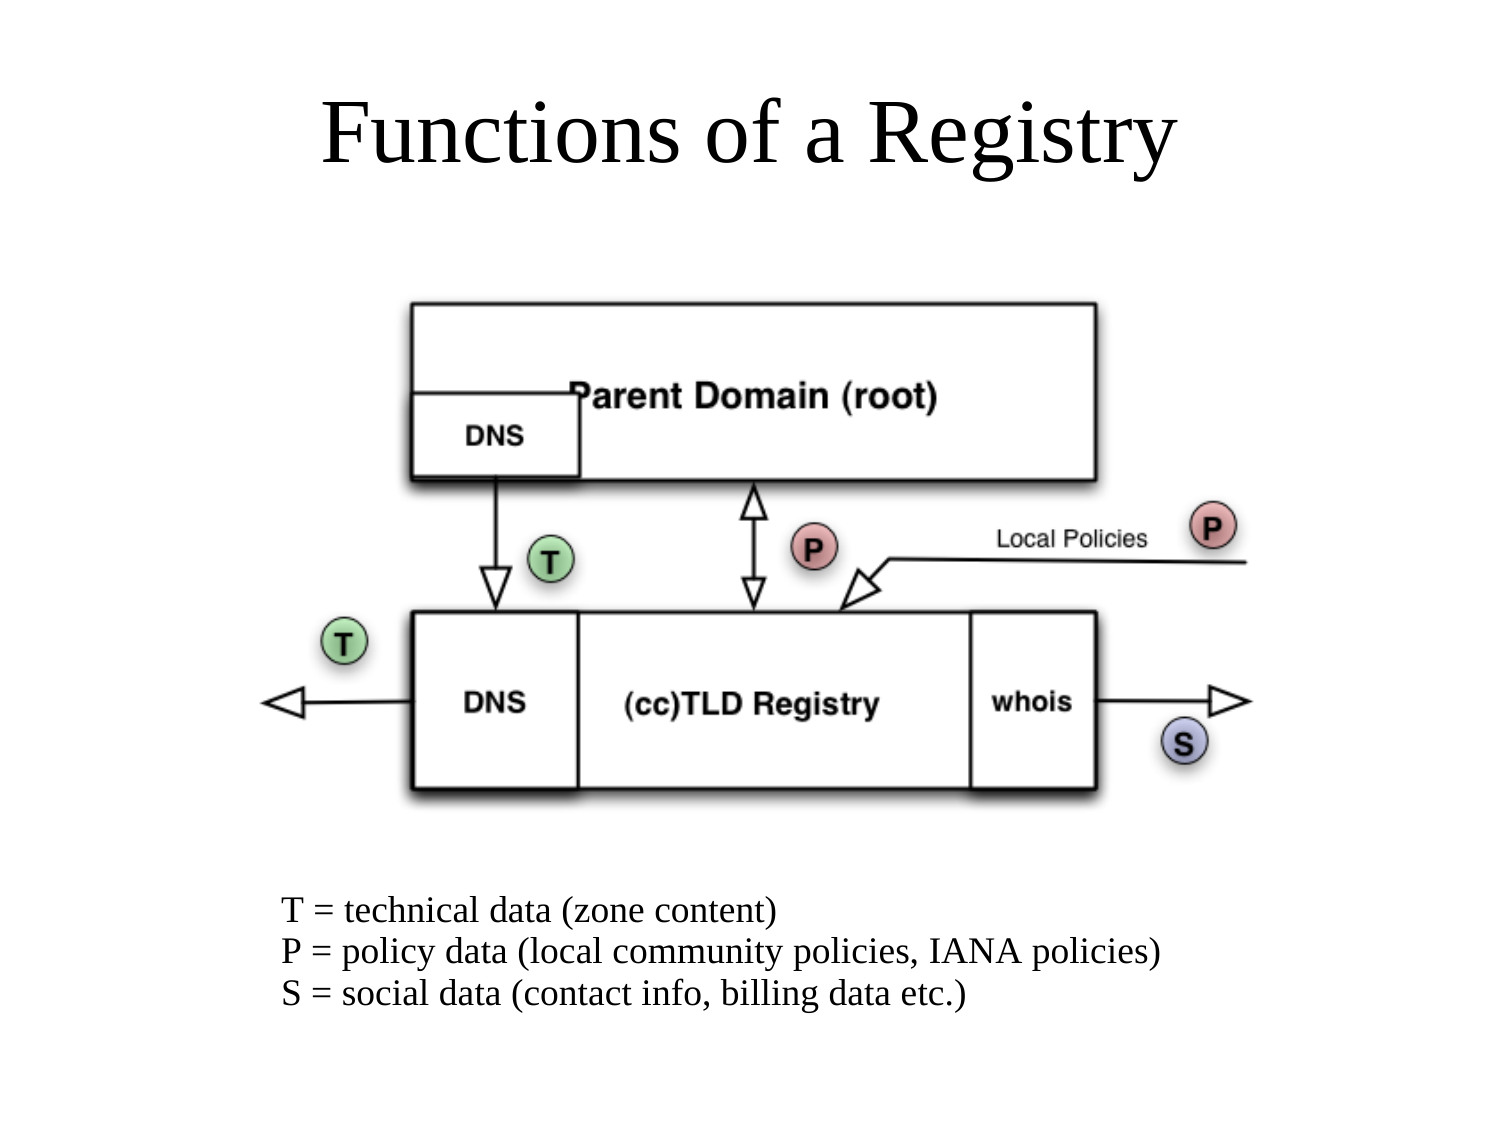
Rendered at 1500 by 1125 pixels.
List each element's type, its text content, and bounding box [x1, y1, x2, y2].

title Functions of a Registry [112, 37, 1388, 225]
text_box T = technical data (zone content) P = policy data (local community policies, IANA policies) S = social data (contact info, billing data etc.) [266, 881, 1178, 1022]
picture [237, 275, 1276, 831]
